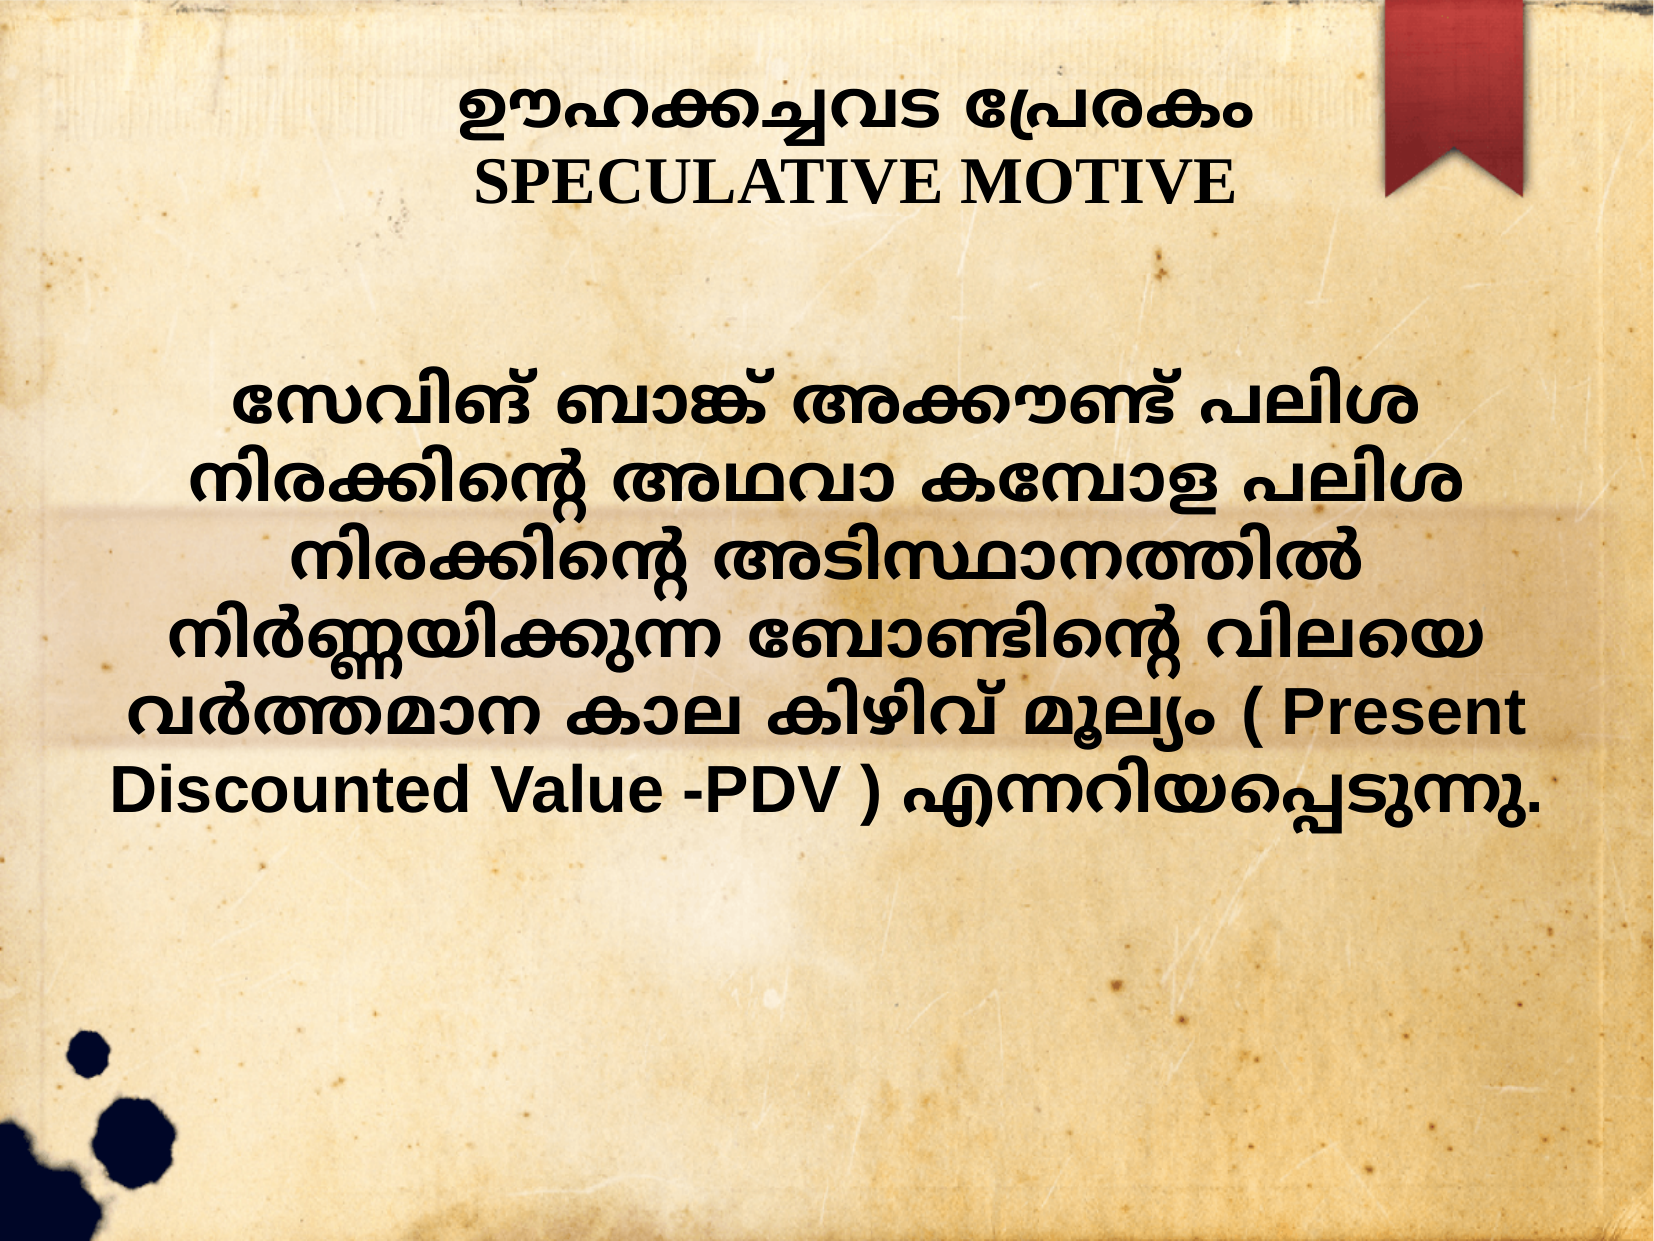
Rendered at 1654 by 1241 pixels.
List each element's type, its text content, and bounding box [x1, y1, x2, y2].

text_box സേവിങ് ബാങ്ക് അക്കൗണ്ട് പലിശ നിരക്കിന്റെ അഥവാ കമ്പോള പലിശ നിരക്കിന്റെ അടിസ്ഥാനത്തിൽ നിർണ്ണയിക്കുന്ന ബോണ്ടിന്റെ വിലയെ വർത്തമാന കാല കിഴിവ് മൂല്യം ( Present Discounted Value -PDV ) എന്നറിയപ്പെടുന്നു. [35, 354, 1619, 1205]
picture [0, 0, 1654, 1241]
title ഊഹക്കച്ചവട പ്രേരകം SPECULATIVE MOTIVE [153, 23, 1560, 260]
